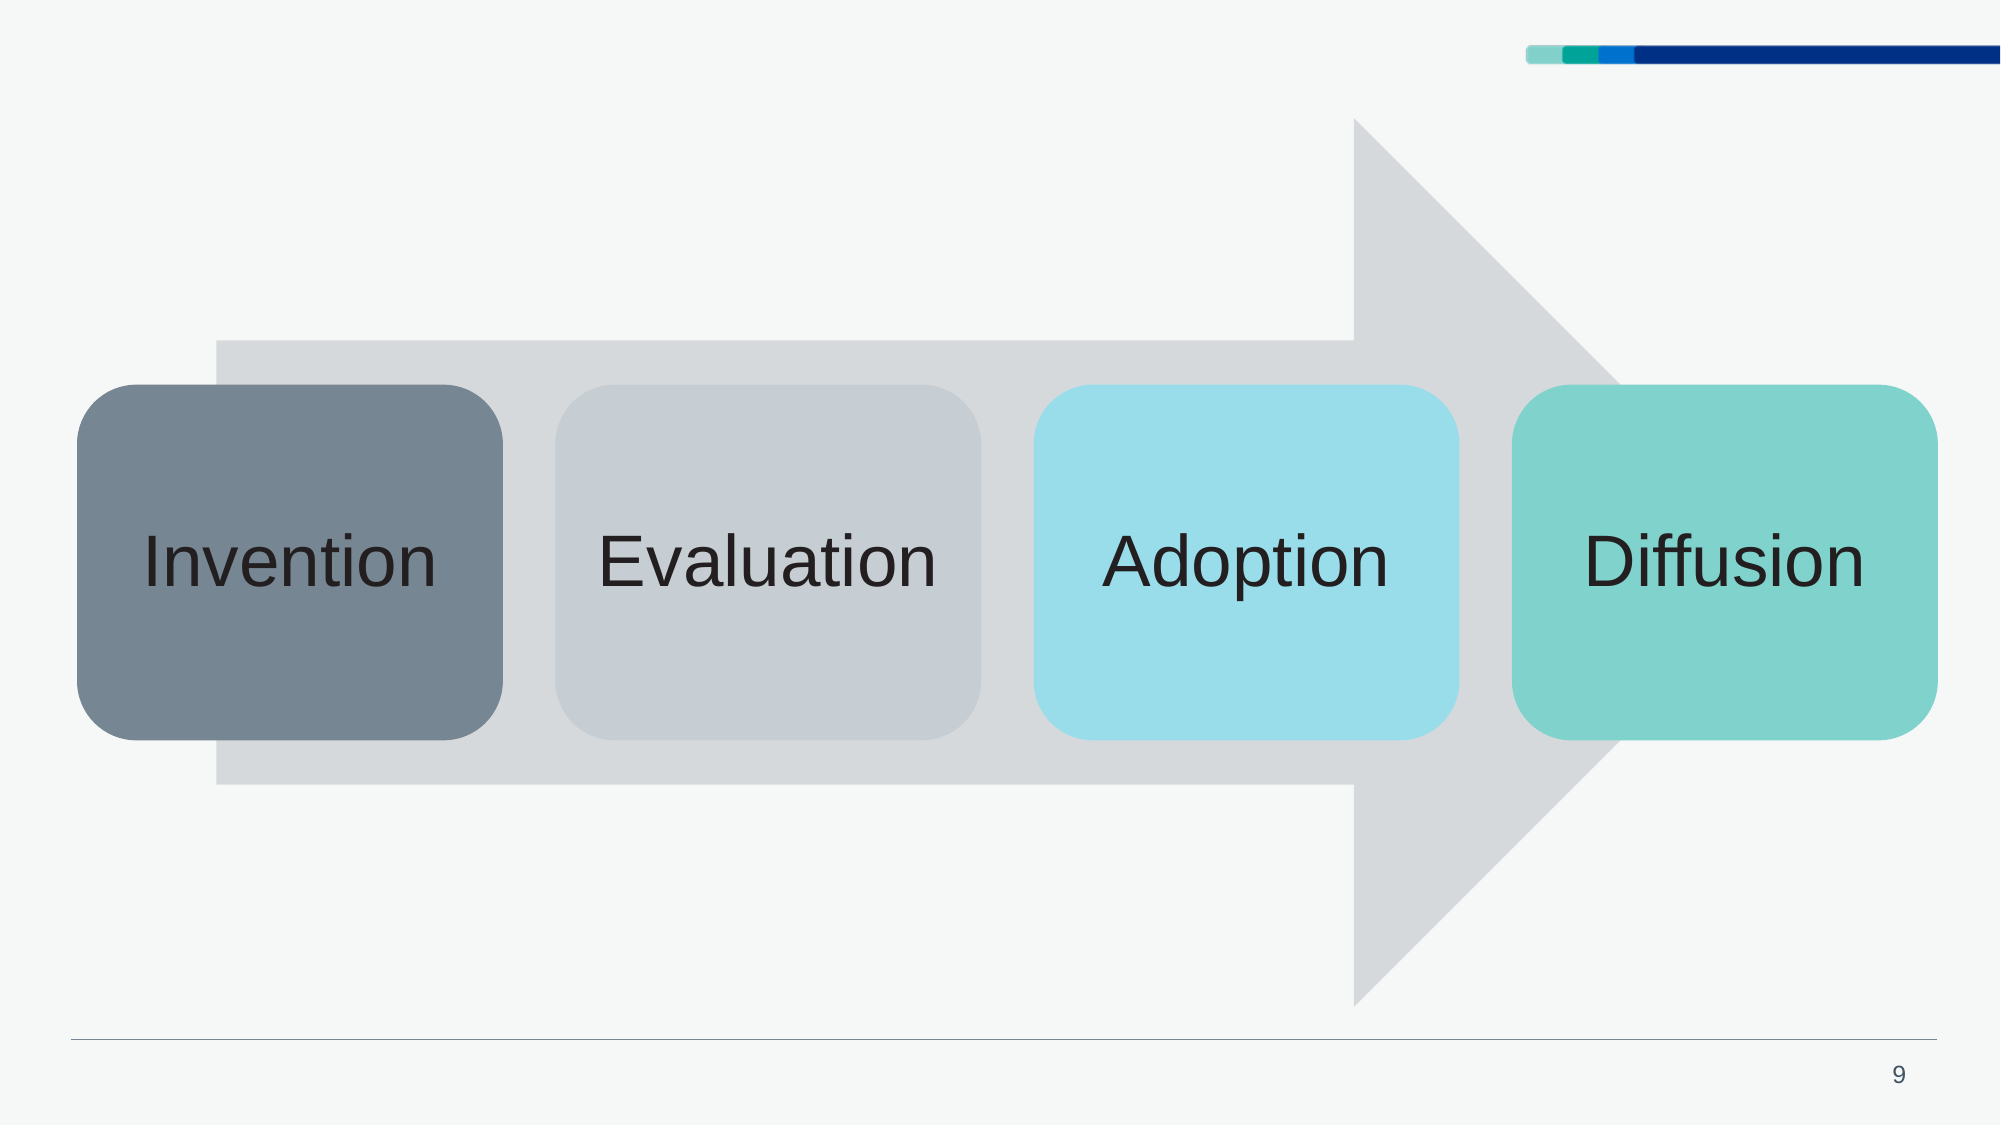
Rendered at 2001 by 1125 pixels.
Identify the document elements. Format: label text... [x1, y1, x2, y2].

text_box Invention [77, 384, 503, 741]
text_box Adoption [1033, 384, 1460, 741]
text_box Diffusion [1511, 384, 1938, 741]
text_box [216, 118, 1620, 1007]
text_box Evaluation [555, 384, 982, 741]
